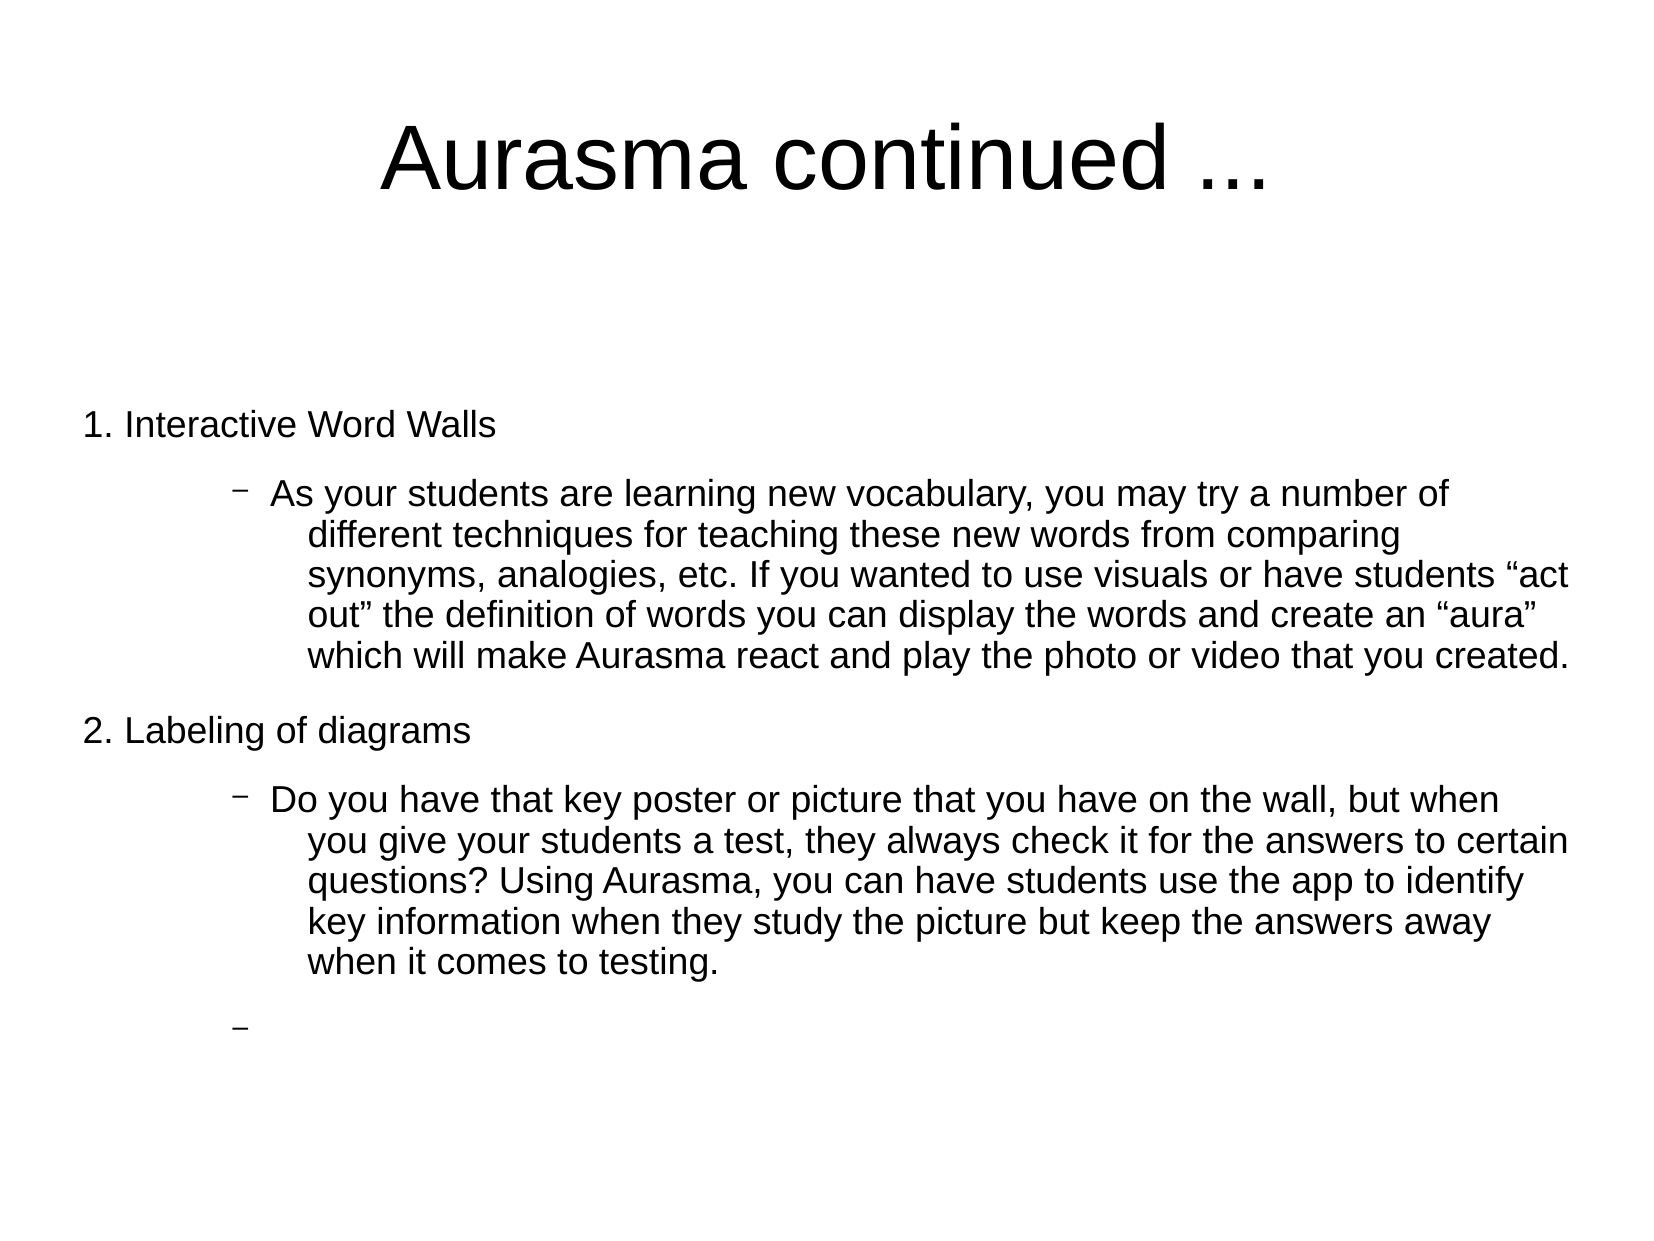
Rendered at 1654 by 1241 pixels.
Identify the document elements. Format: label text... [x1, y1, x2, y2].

list 1. Interactive Word Walls As your students are learning new vocabulary, you may try a number of different techniques for teaching these new words from comparing synonyms, analogies, etc. If you wanted to use visuals or have students “act out” the definition of words you can display the words and create an “aura” which will make Aurasma react and play the photo or video that you created. 2. Labeling of diagrams Do you have that key poster or picture that you have on the wall, but when you give your students a test, they always check it for the answers to certain questions? Using Aurasma, you can have students use the app to identify key information when they study the picture but keep the answers away when it comes to testing. [82, 290, 1571, 1010]
title Aurasma continued ... [82, 49, 1571, 257]
